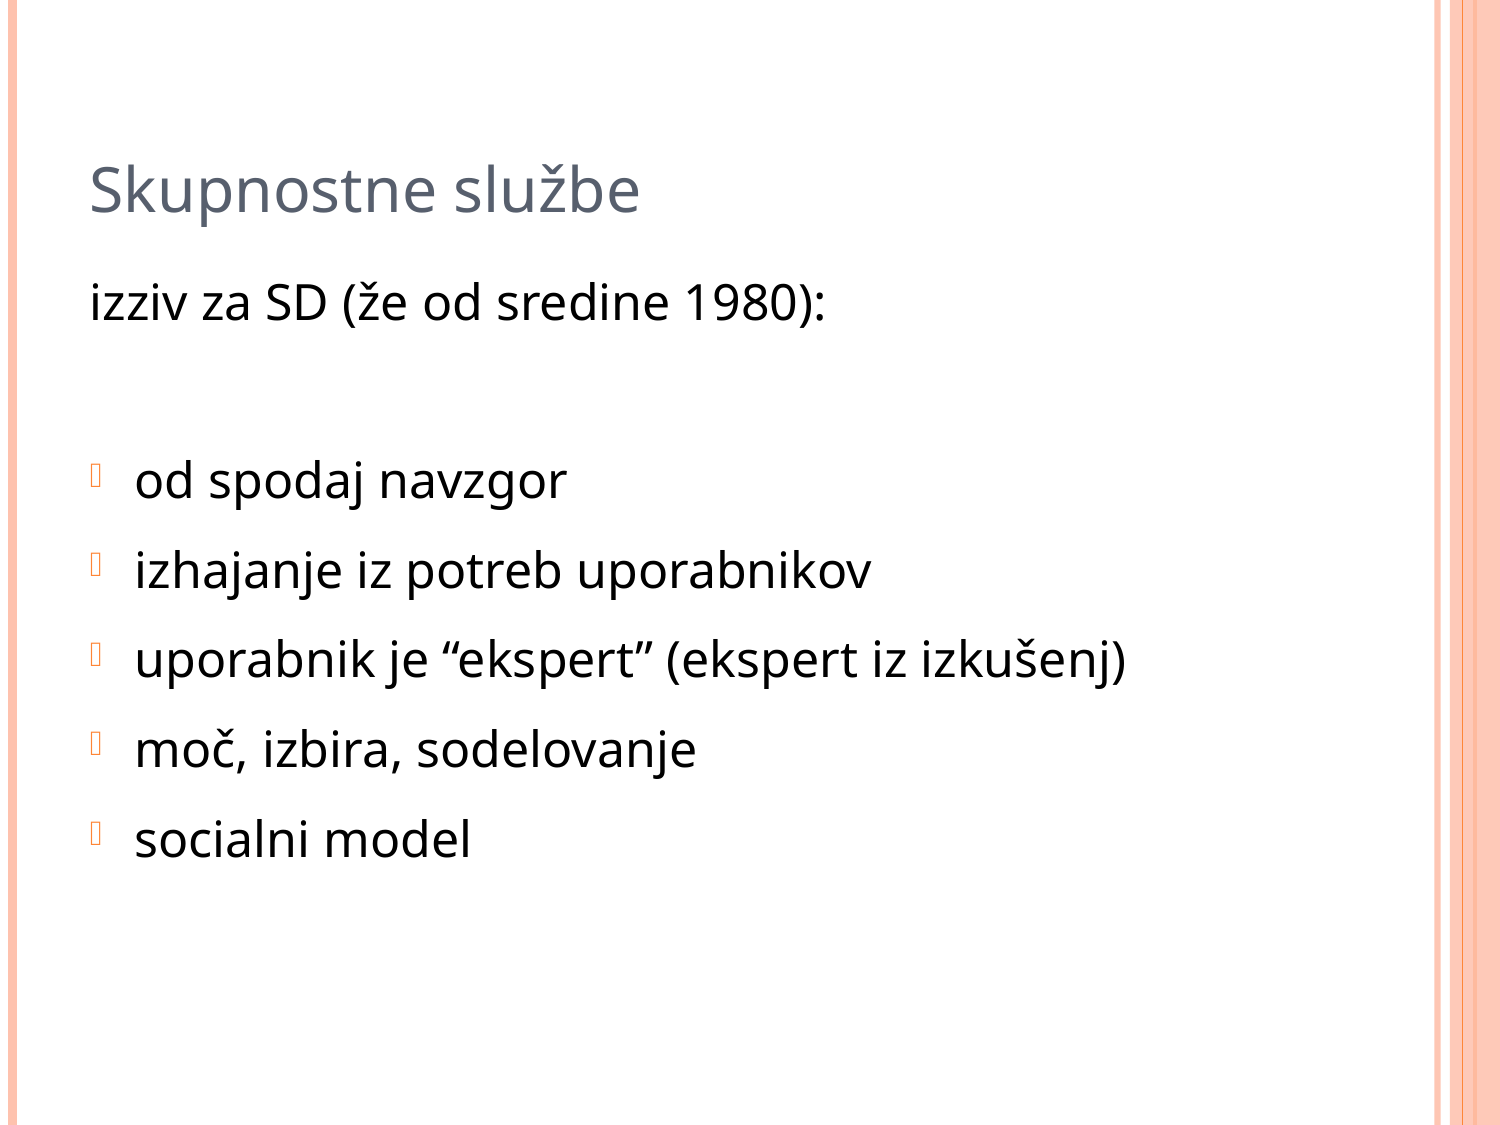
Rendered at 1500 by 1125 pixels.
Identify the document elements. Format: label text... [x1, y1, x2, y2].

list izziv za SD (že od sredine 1980): od spodaj navzgor izhajanje iz potreb uporabnikov uporabnik je “ekspert” (ekspert iz izkušenj) moč, izbira, sodelovanje socialni model [75, 262, 1300, 1062]
title Skupnostne službe [75, 45, 1300, 233]
